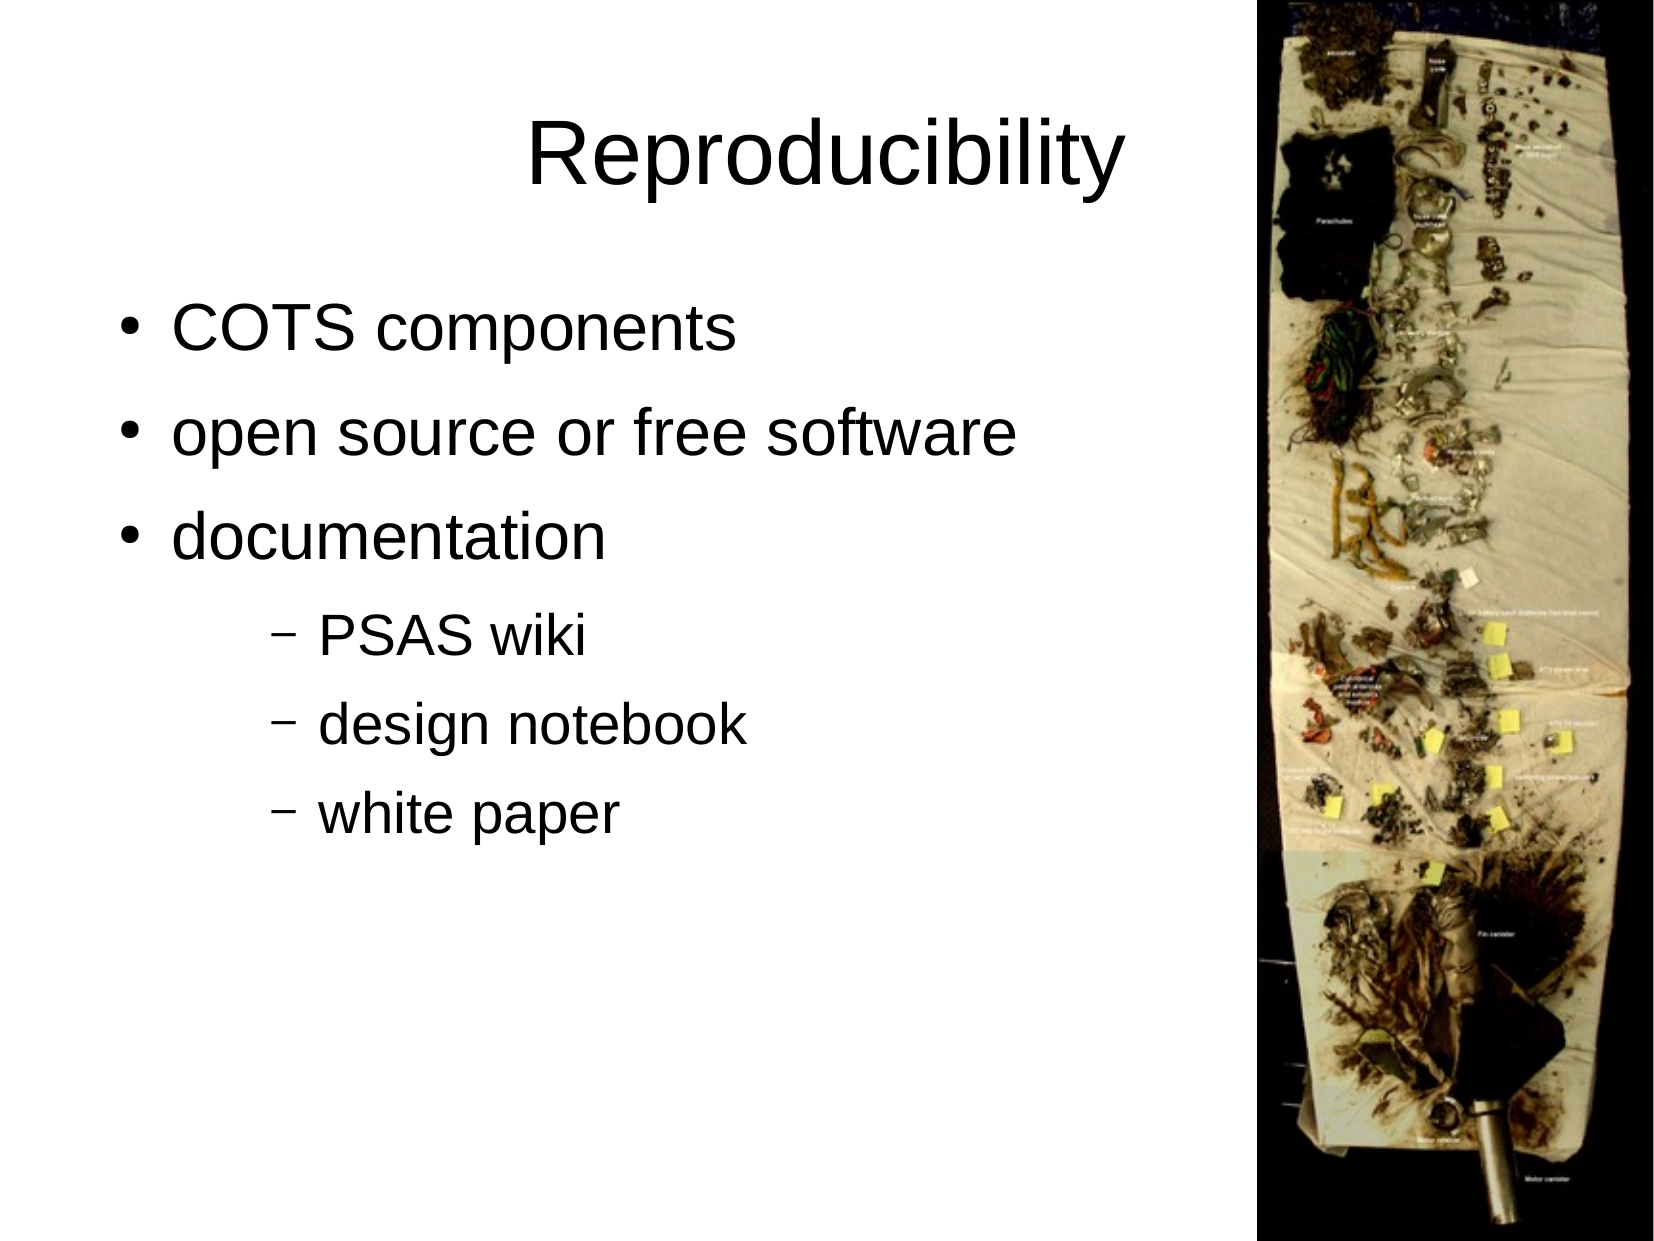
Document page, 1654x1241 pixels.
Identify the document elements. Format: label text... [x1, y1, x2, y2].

list COTS components open source or free software documentation PSAS wiki design notebook white paper [82, 290, 1257, 1109]
picture [1257, 0, 1654, 1241]
title Reproducibility [82, 49, 1257, 257]
